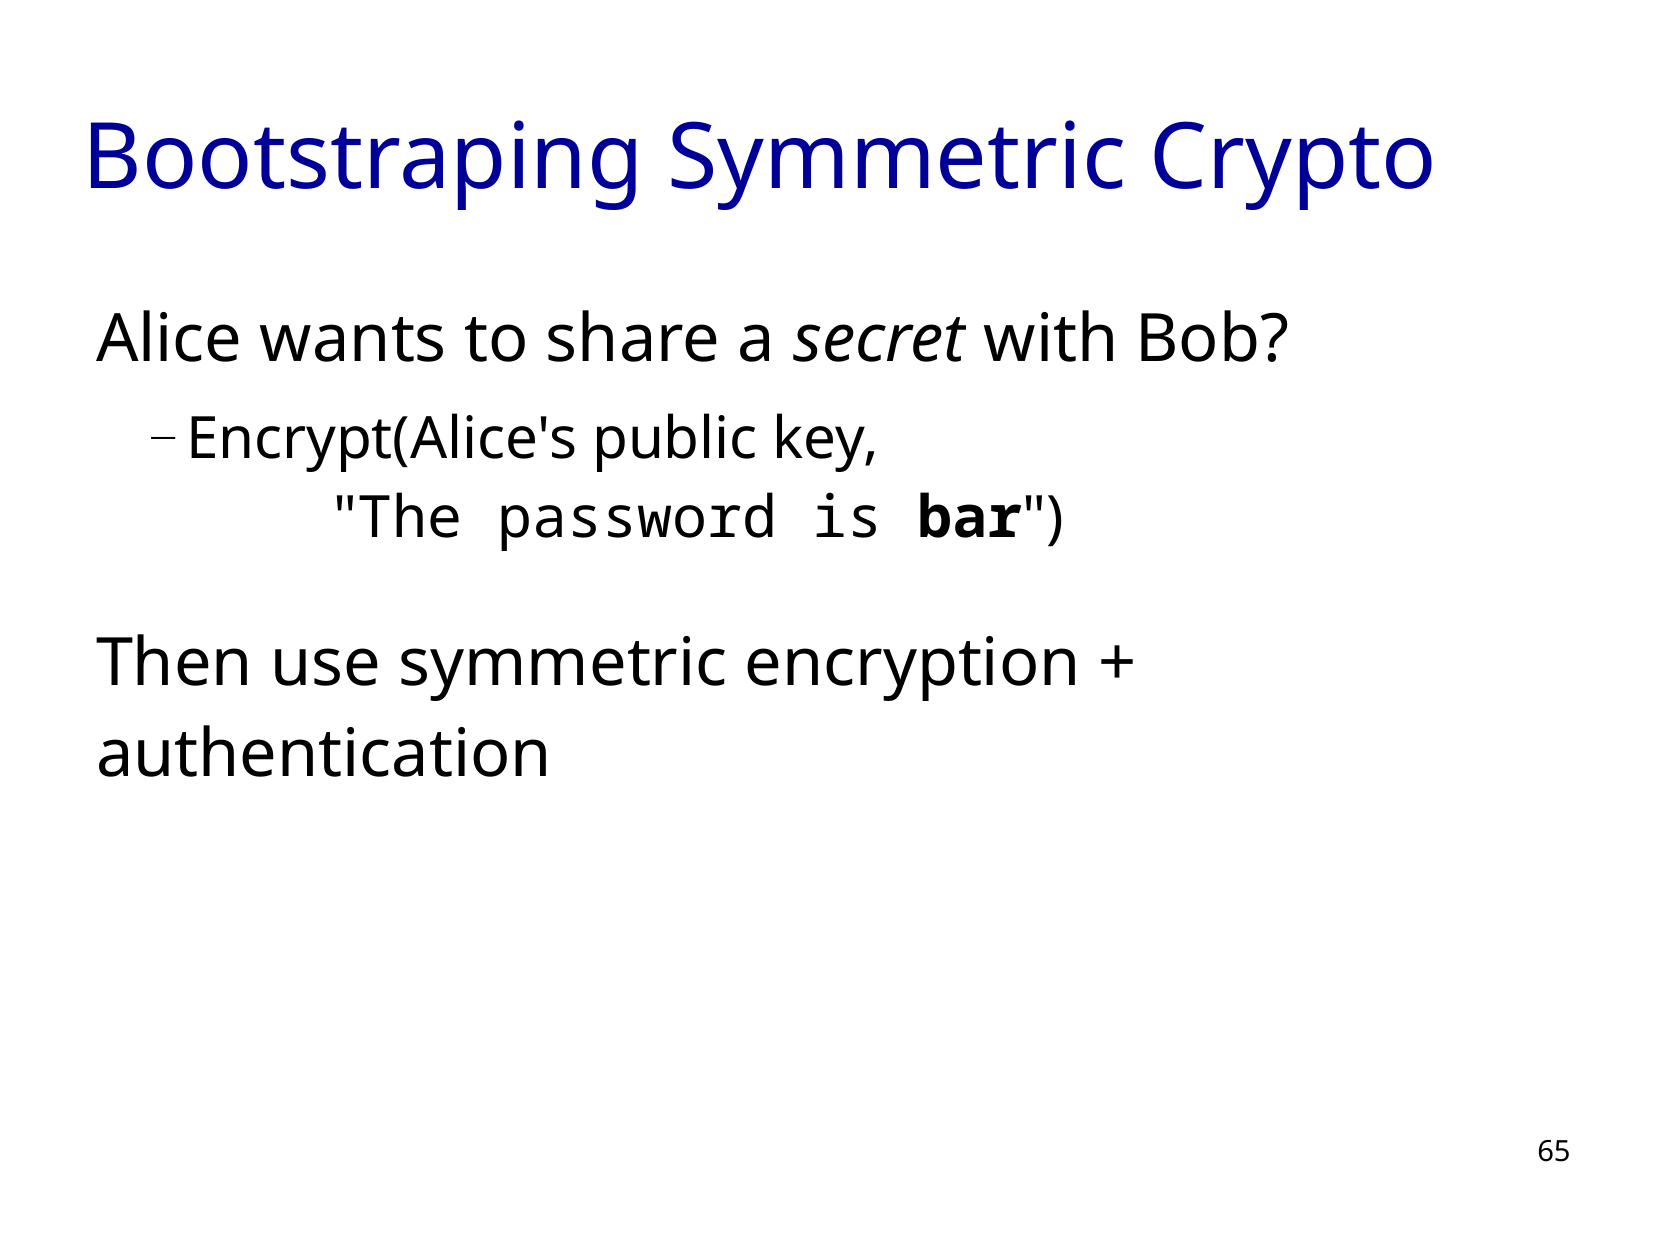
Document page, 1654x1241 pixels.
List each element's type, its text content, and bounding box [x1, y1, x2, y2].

title Bootstraping Symmetric Crypto [82, 49, 1571, 257]
list Alice wants to share a secret with Bob? Encrypt(Alice's public key, "The password is bar") Then use symmetric encryption + authentication [60, 290, 1571, 1096]
